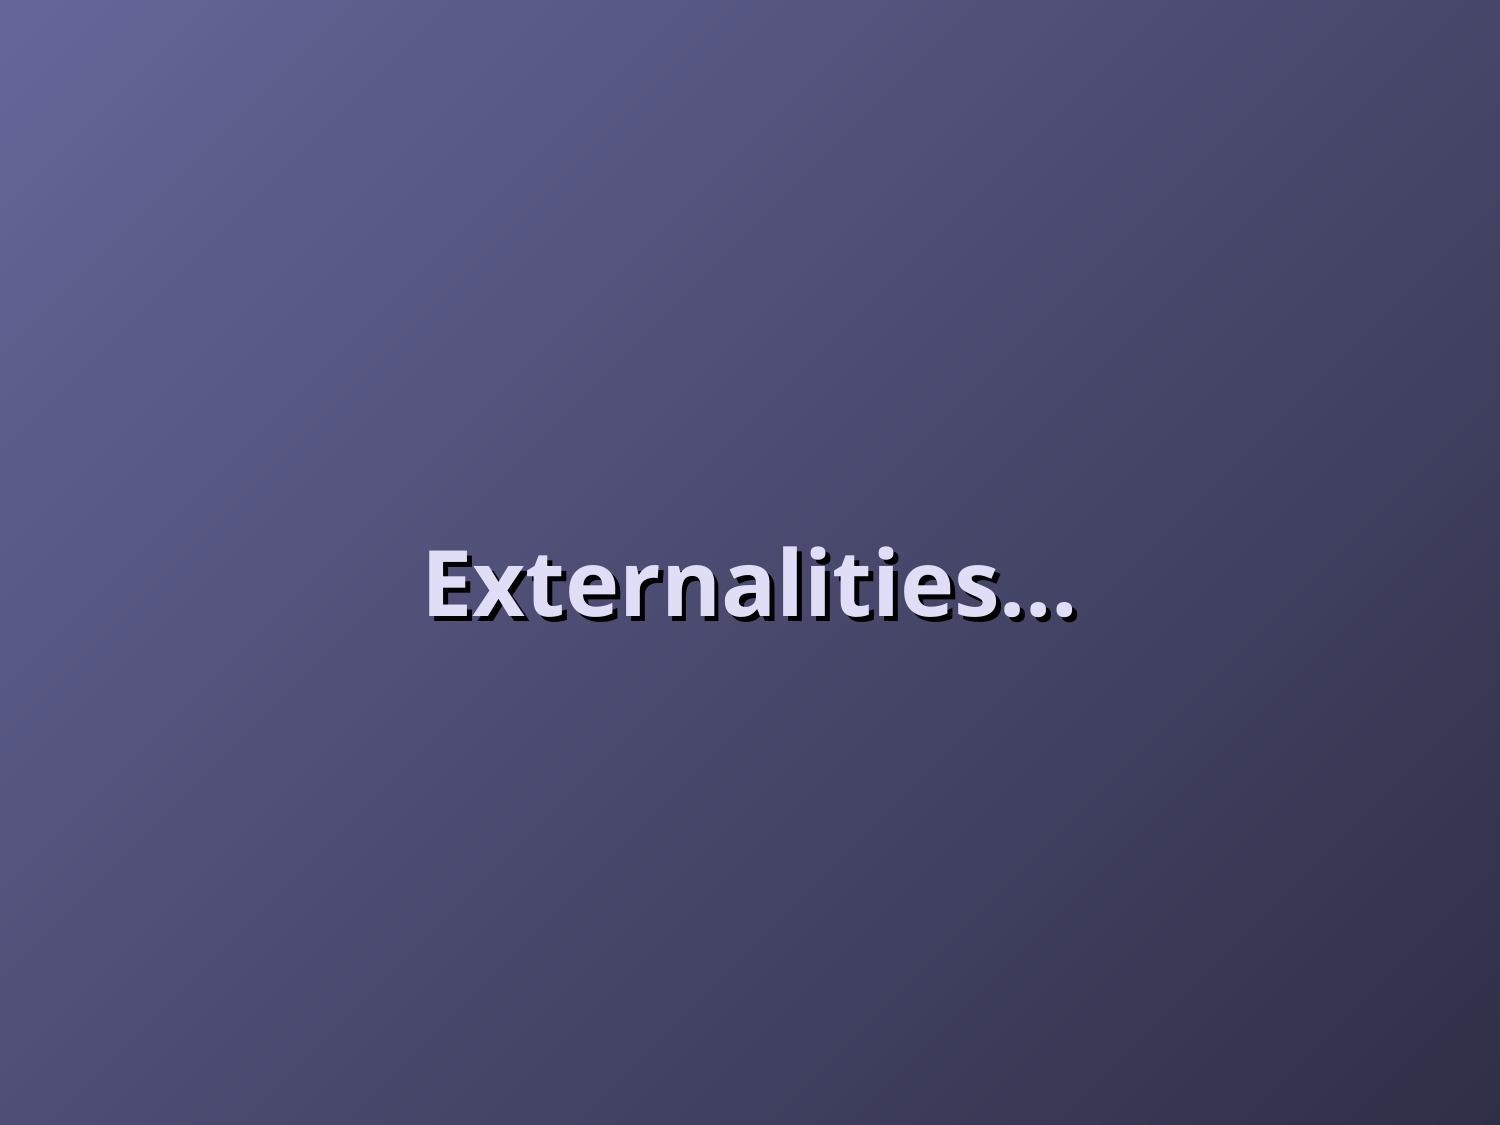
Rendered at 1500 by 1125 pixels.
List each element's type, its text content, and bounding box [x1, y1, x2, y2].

title Externalities… [0, 487, 1500, 676]
